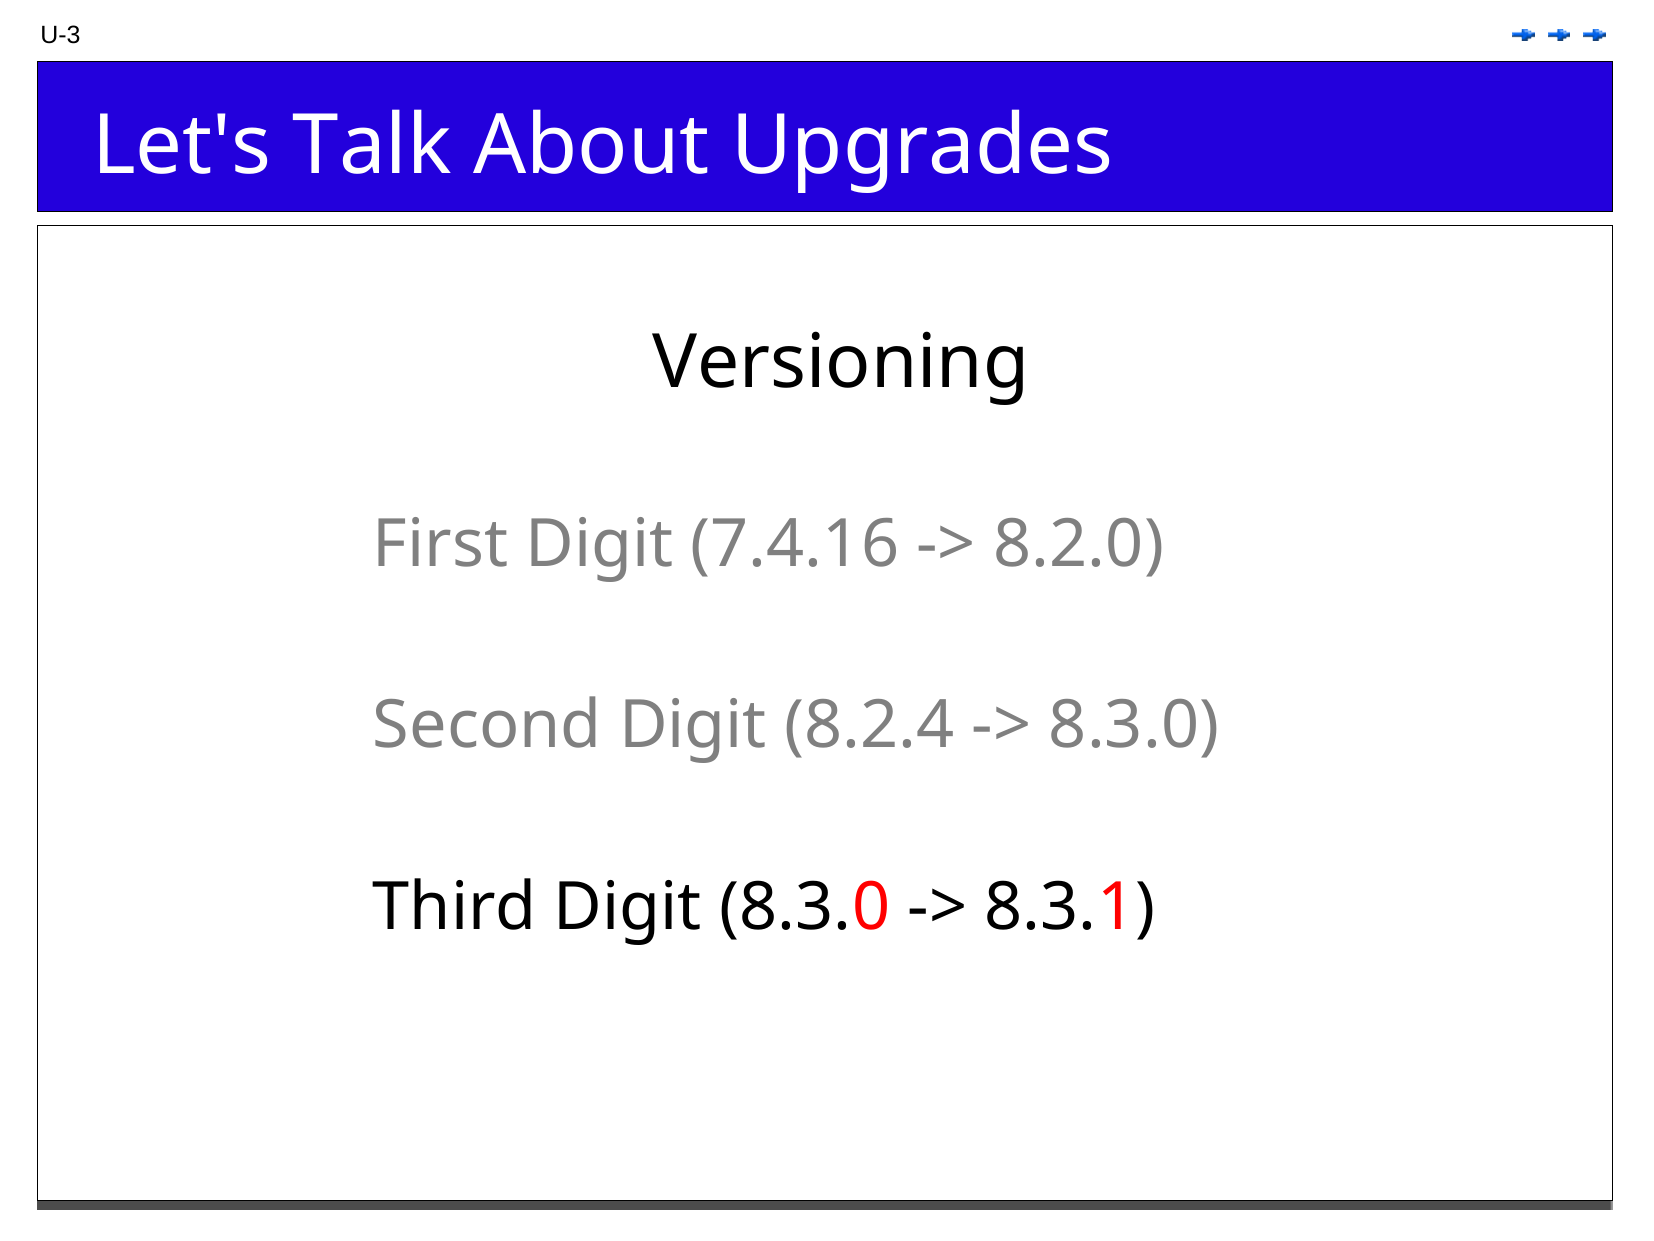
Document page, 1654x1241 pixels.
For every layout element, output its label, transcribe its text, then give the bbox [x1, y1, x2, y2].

picture [1583, 29, 1606, 41]
picture [1512, 29, 1535, 41]
text_box [37, 61, 1613, 212]
text_box Versioning [637, 300, 1016, 405]
text_box U-3 [25, 13, 151, 70]
text_box [37, 225, 1613, 1201]
picture [1548, 29, 1570, 41]
text_box Let's Talk About Upgrades [77, 77, 1055, 193]
text_box First Digit (7.4.16 -> 8.2.0) Second Digit (8.2.4 -> 8.3.0) Third Digit (8.3.0 -> 8.3.1) [358, 487, 1296, 938]
